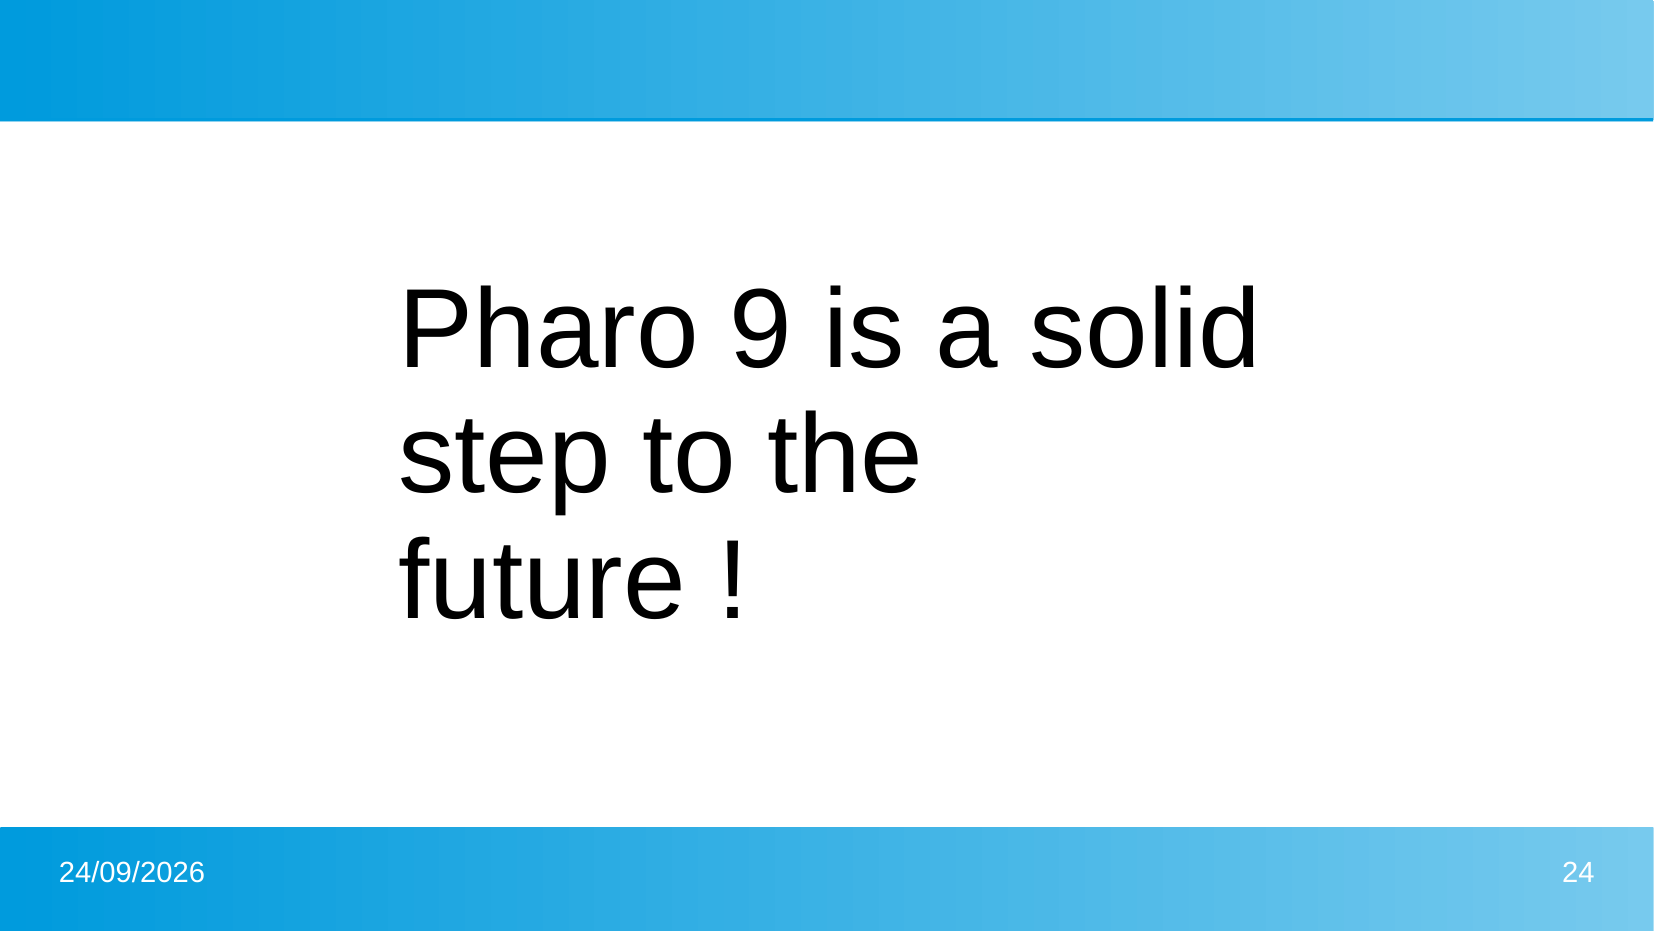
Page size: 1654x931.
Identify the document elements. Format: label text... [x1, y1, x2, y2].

text_box Pharo 9 is a solid step to the future ! [383, 258, 1300, 650]
